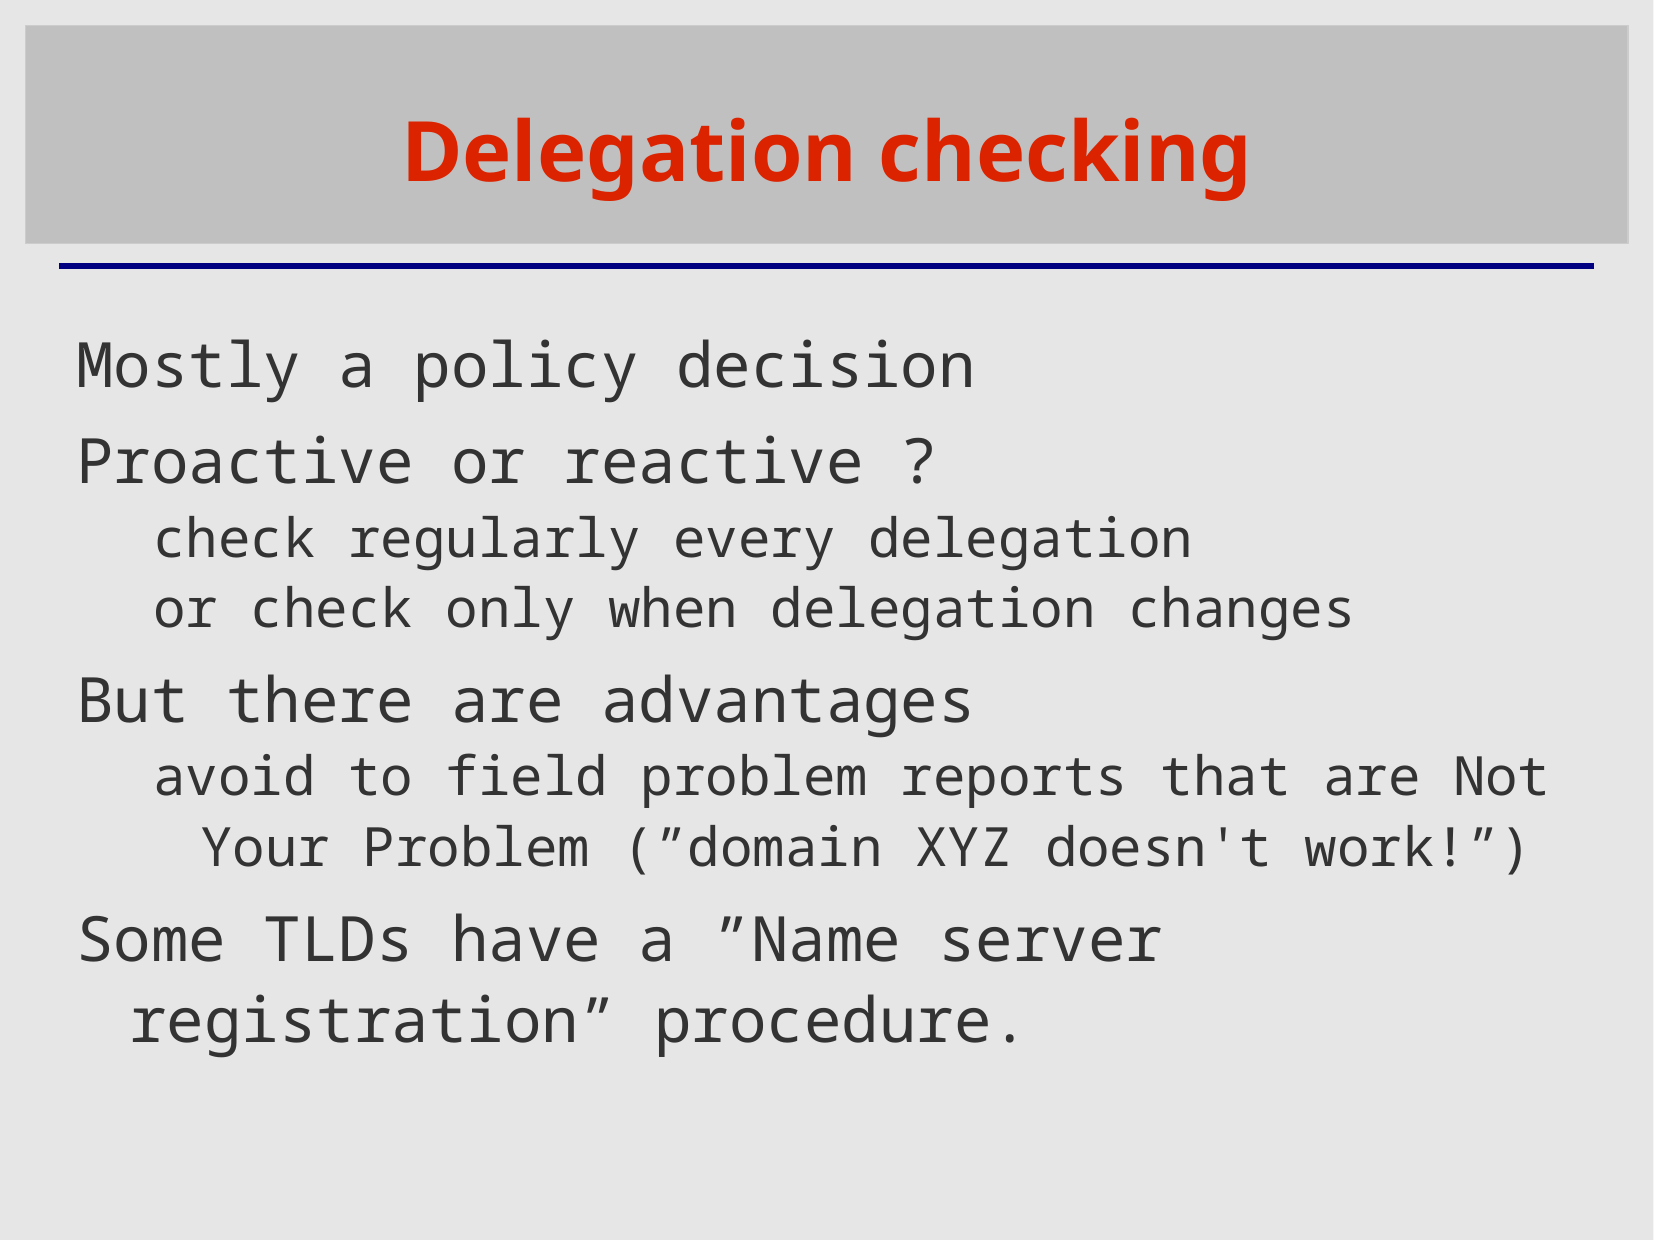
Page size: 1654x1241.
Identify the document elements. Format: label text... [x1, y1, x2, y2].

title Delegation checking [121, 53, 1534, 246]
list Mostly a policy decision Proactive or reactive ? check regularly every delegation or check only when delegation changes But there are advantages avoid to field problem reports that are Not Your Problem (”domain XYZ doesn't work!”) Some TLDs have a ”Name server registration” procedure. [59, 322, 1594, 1117]
